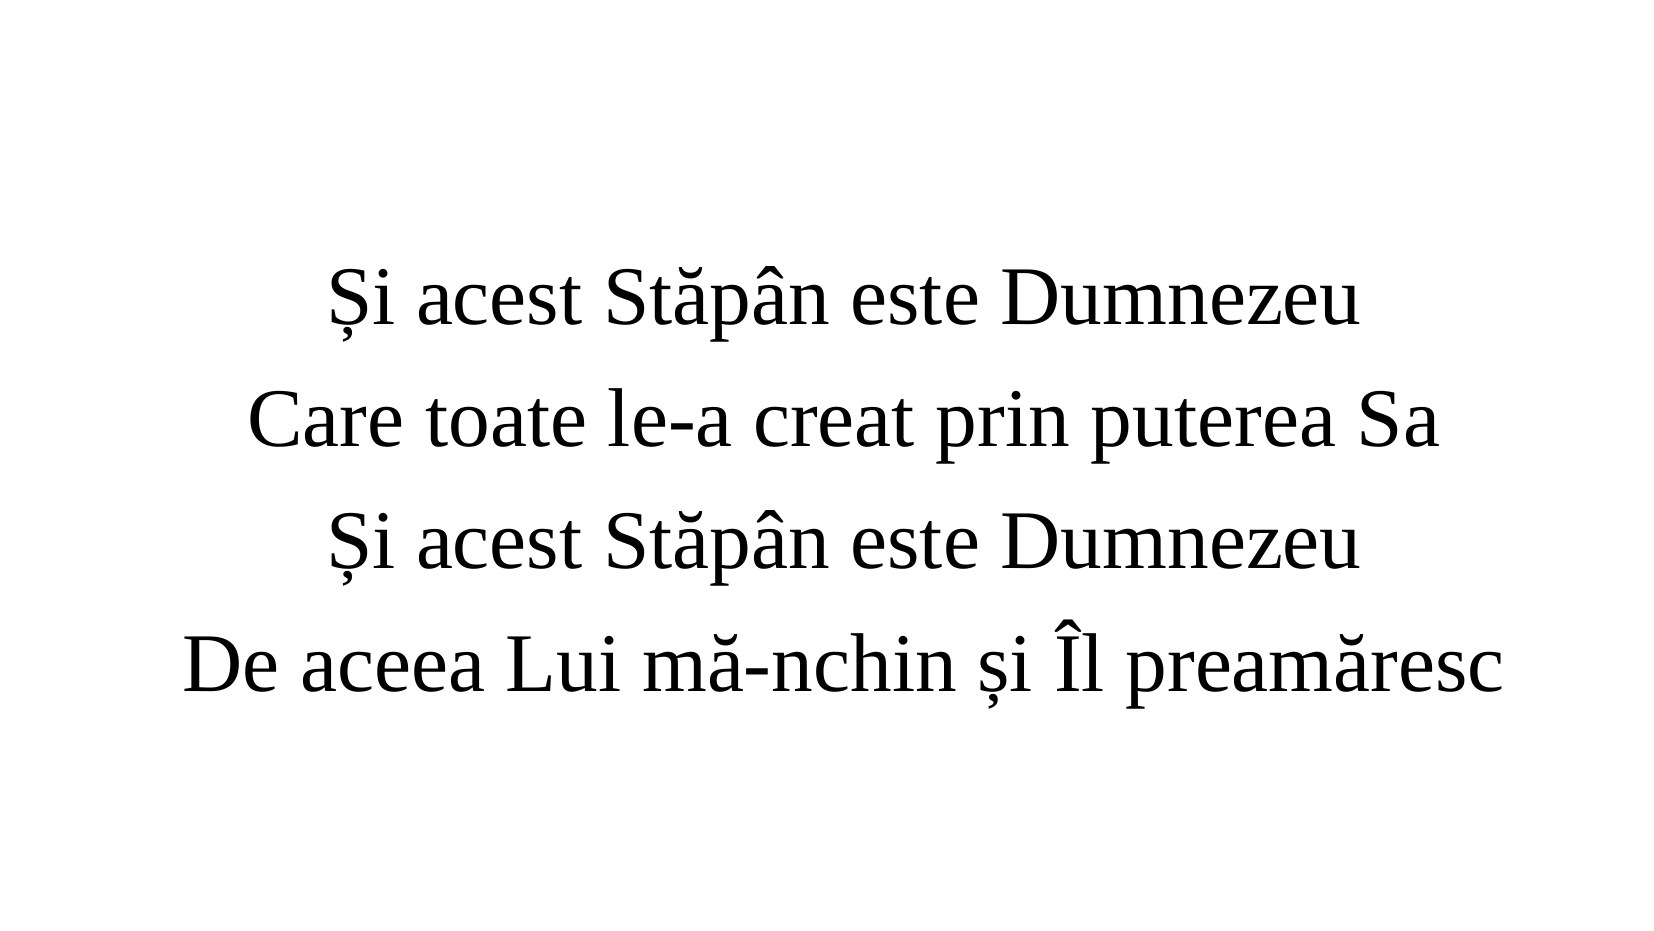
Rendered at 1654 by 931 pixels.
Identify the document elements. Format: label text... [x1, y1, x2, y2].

subtitle Și acest Stăpân este Dumnezeu Care toate le-a creat prin puterea Sa Și acest Stăpân este Dumnezeu De aceea Lui mă-nchin și Îl preamăresc [177, 237, 1512, 712]
